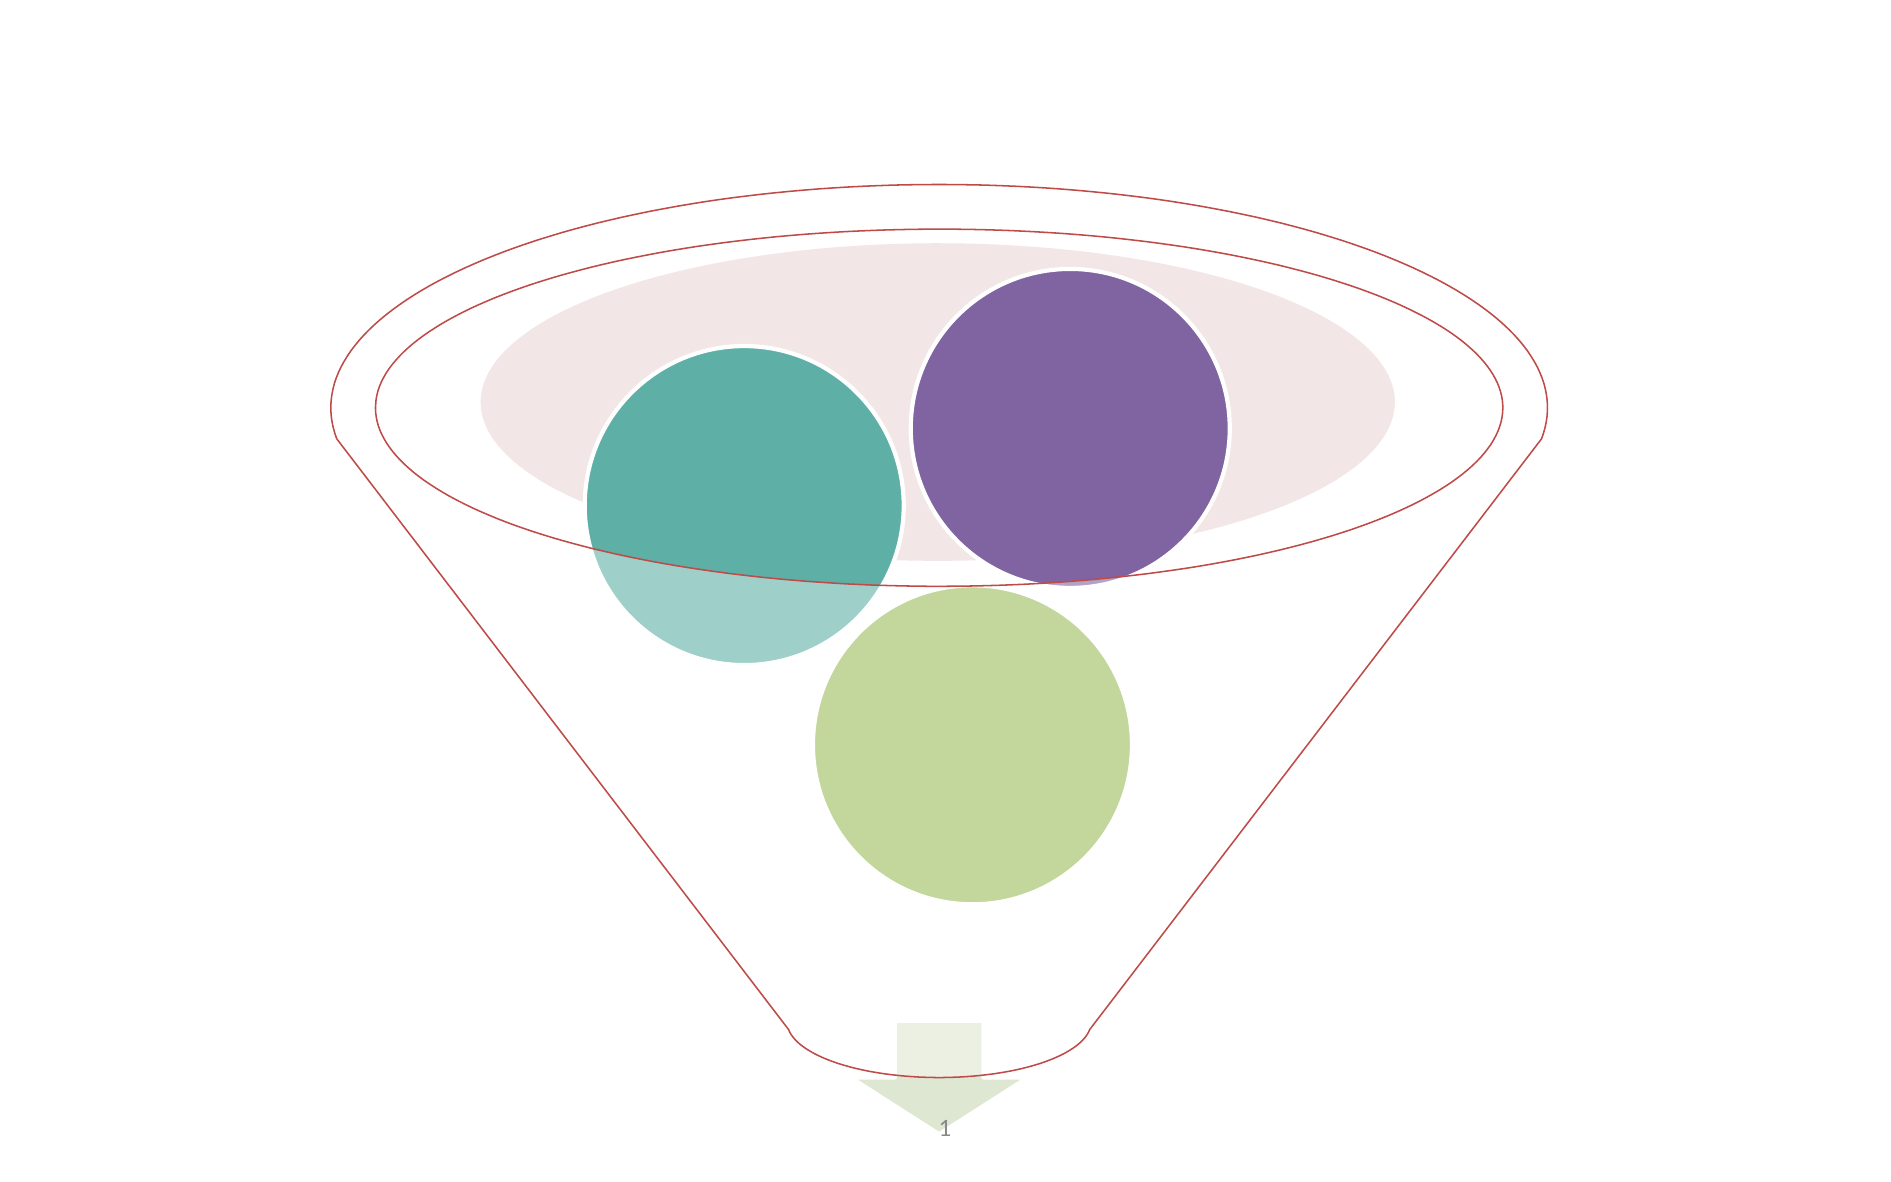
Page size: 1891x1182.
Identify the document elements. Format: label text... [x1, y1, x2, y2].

text_box [330, 184, 1548, 1094]
text_box 1 [645, 1094, 1245, 1158]
